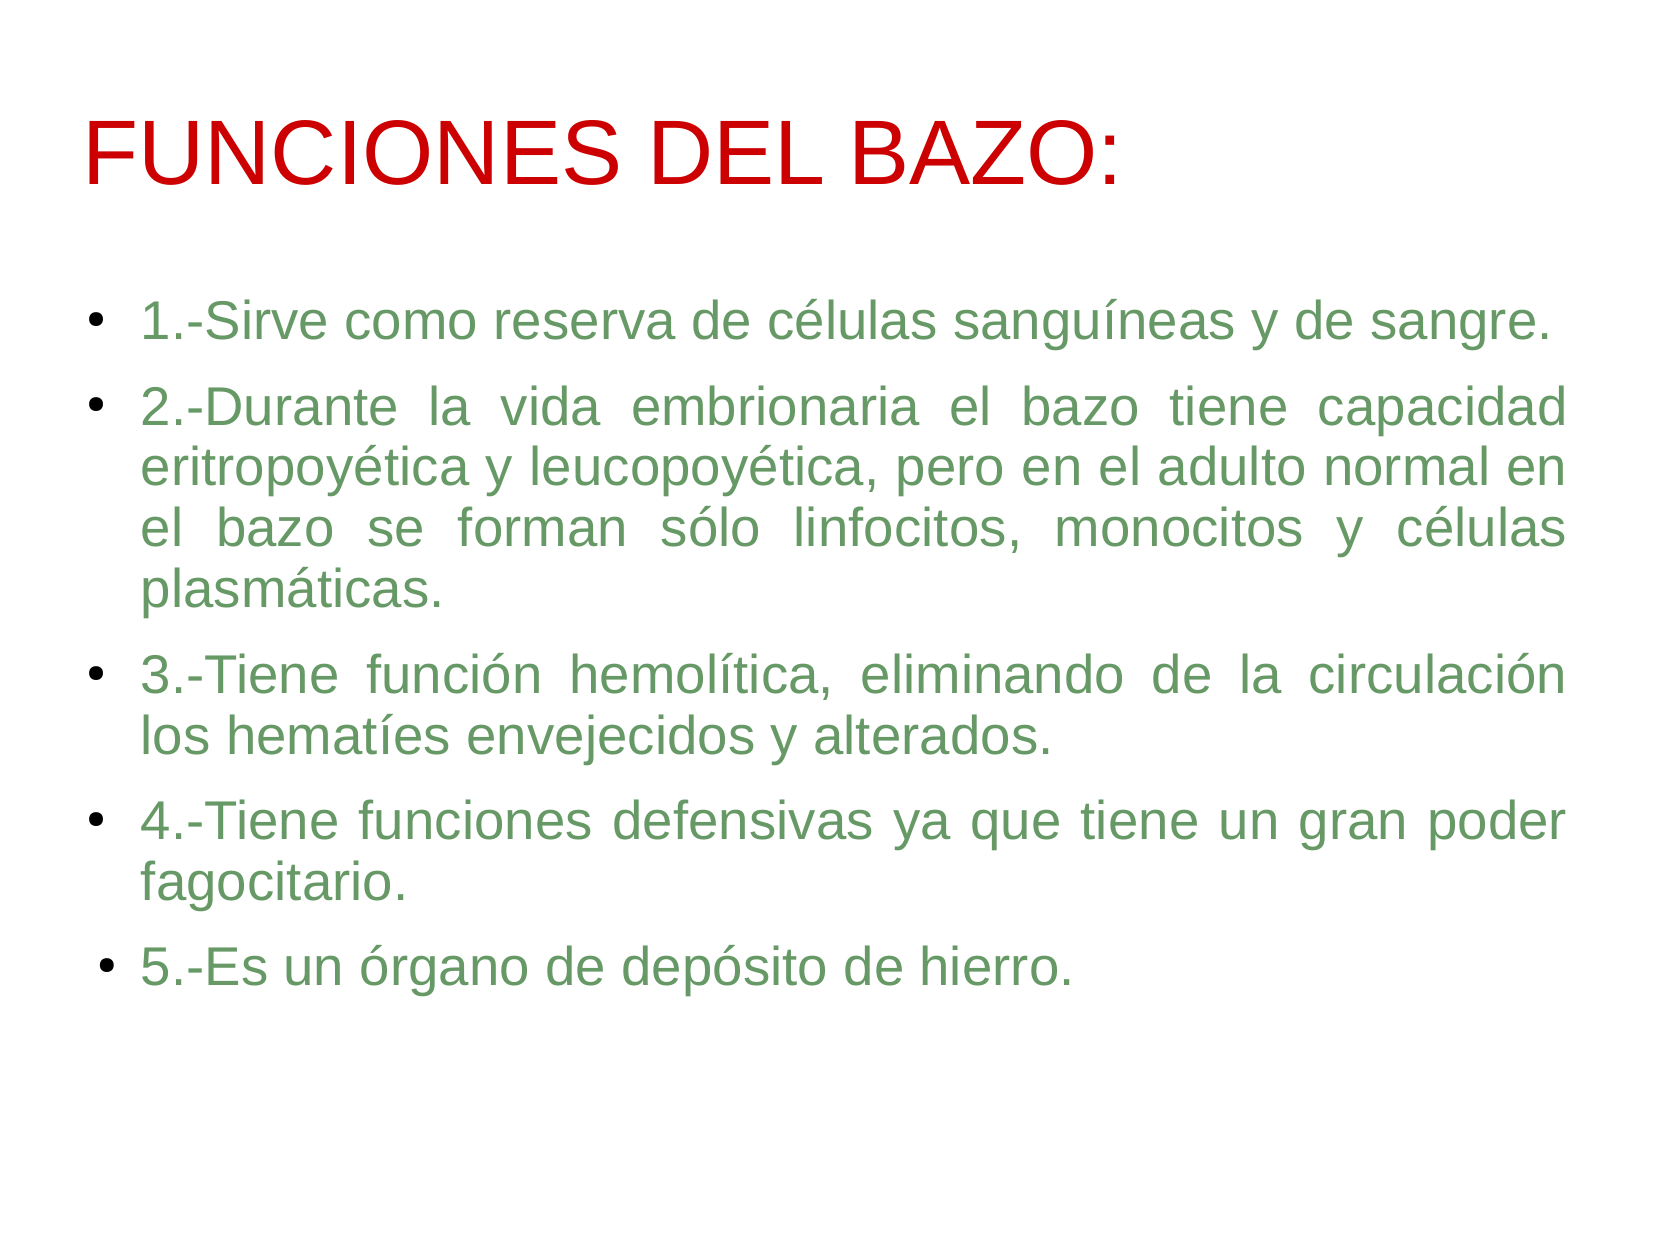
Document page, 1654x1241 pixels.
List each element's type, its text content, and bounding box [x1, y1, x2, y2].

list 1.-Sirve como reserva de células sanguíneas y de sangre. 2.-Durante la vida embrionaria el bazo tiene capacidad eritropoyética y leucopoyética, pero en el adulto normal en el bazo se forman sólo linfocitos, monocitos y células plasmáticas. 3.-Tiene función hemolítica, eliminando de la circulación los hematíes envejecidos y alterados. 4.-Tiene funciones defensivas ya que tiene un gran poder fagocitario. 5.-Es un órgano de depósito de hierro. [82, 290, 1571, 1010]
title FUNCIONES DEL BAZO: [82, 49, 1571, 257]
